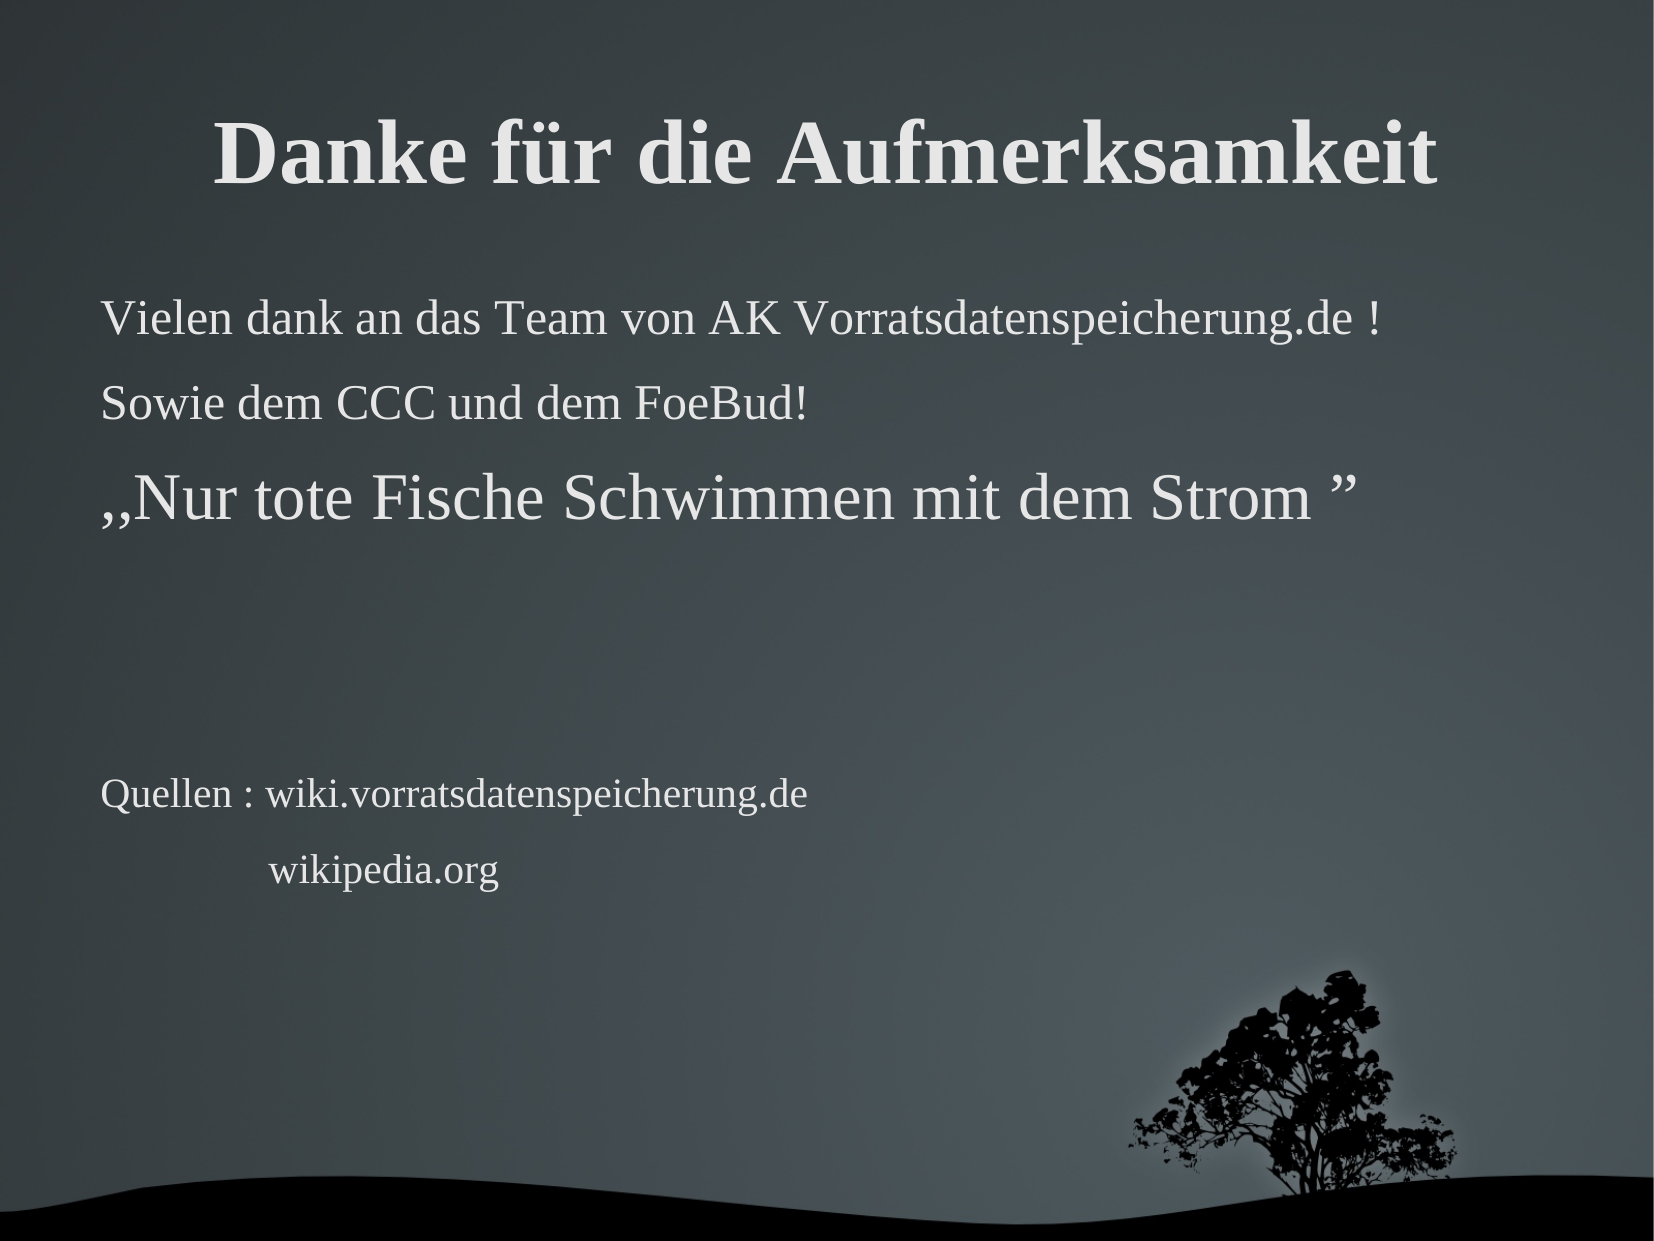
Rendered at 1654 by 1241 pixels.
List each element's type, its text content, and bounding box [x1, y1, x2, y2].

title Danke für die Aufmerksamkeit [82, 49, 1571, 257]
list Vielen dank an das Team von AK Vorratsdatenspeicherung.de ! Sowie dem CCC und dem FoeBud! ,,Nur tote Fische Schwimmen mit dem Strom ” Quellen : wiki.vorratsdatenspeicherung.de wikipedia.org [82, 290, 1571, 1094]
picture [0, 0, 1654, 1241]
